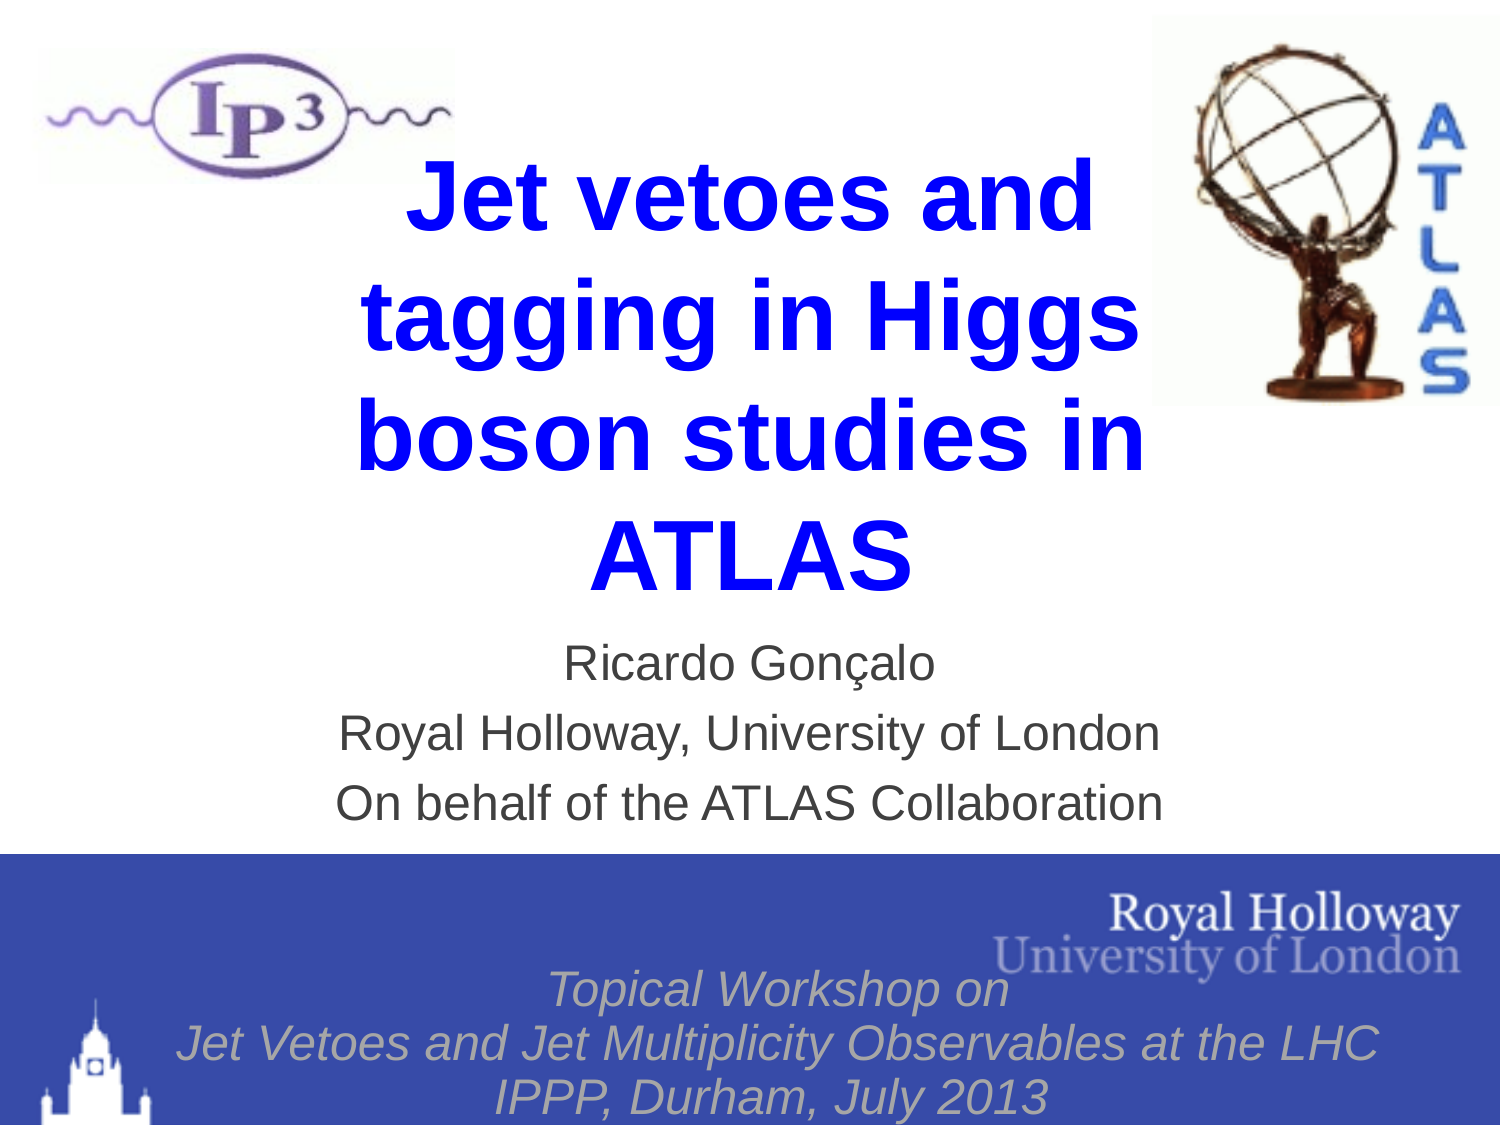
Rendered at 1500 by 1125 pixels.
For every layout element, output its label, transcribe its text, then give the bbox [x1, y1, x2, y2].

picture [1152, 0, 1500, 406]
picture [0, 854, 1500, 1125]
subtitle Ricardo Gonçalo Royal Holloway, University of London On behalf of the ATLAS Collaboration [225, 623, 1275, 853]
picture [0, 48, 455, 184]
text_box Topical Workshop on Jet Vetoes and Jet Multiplicity Observables at the LHC IPPP, Durham, July 2013 [145, 955, 1412, 1125]
title Jet vetoes and tagging in Higgs boson studies in ATLAS [246, 122, 1257, 618]
